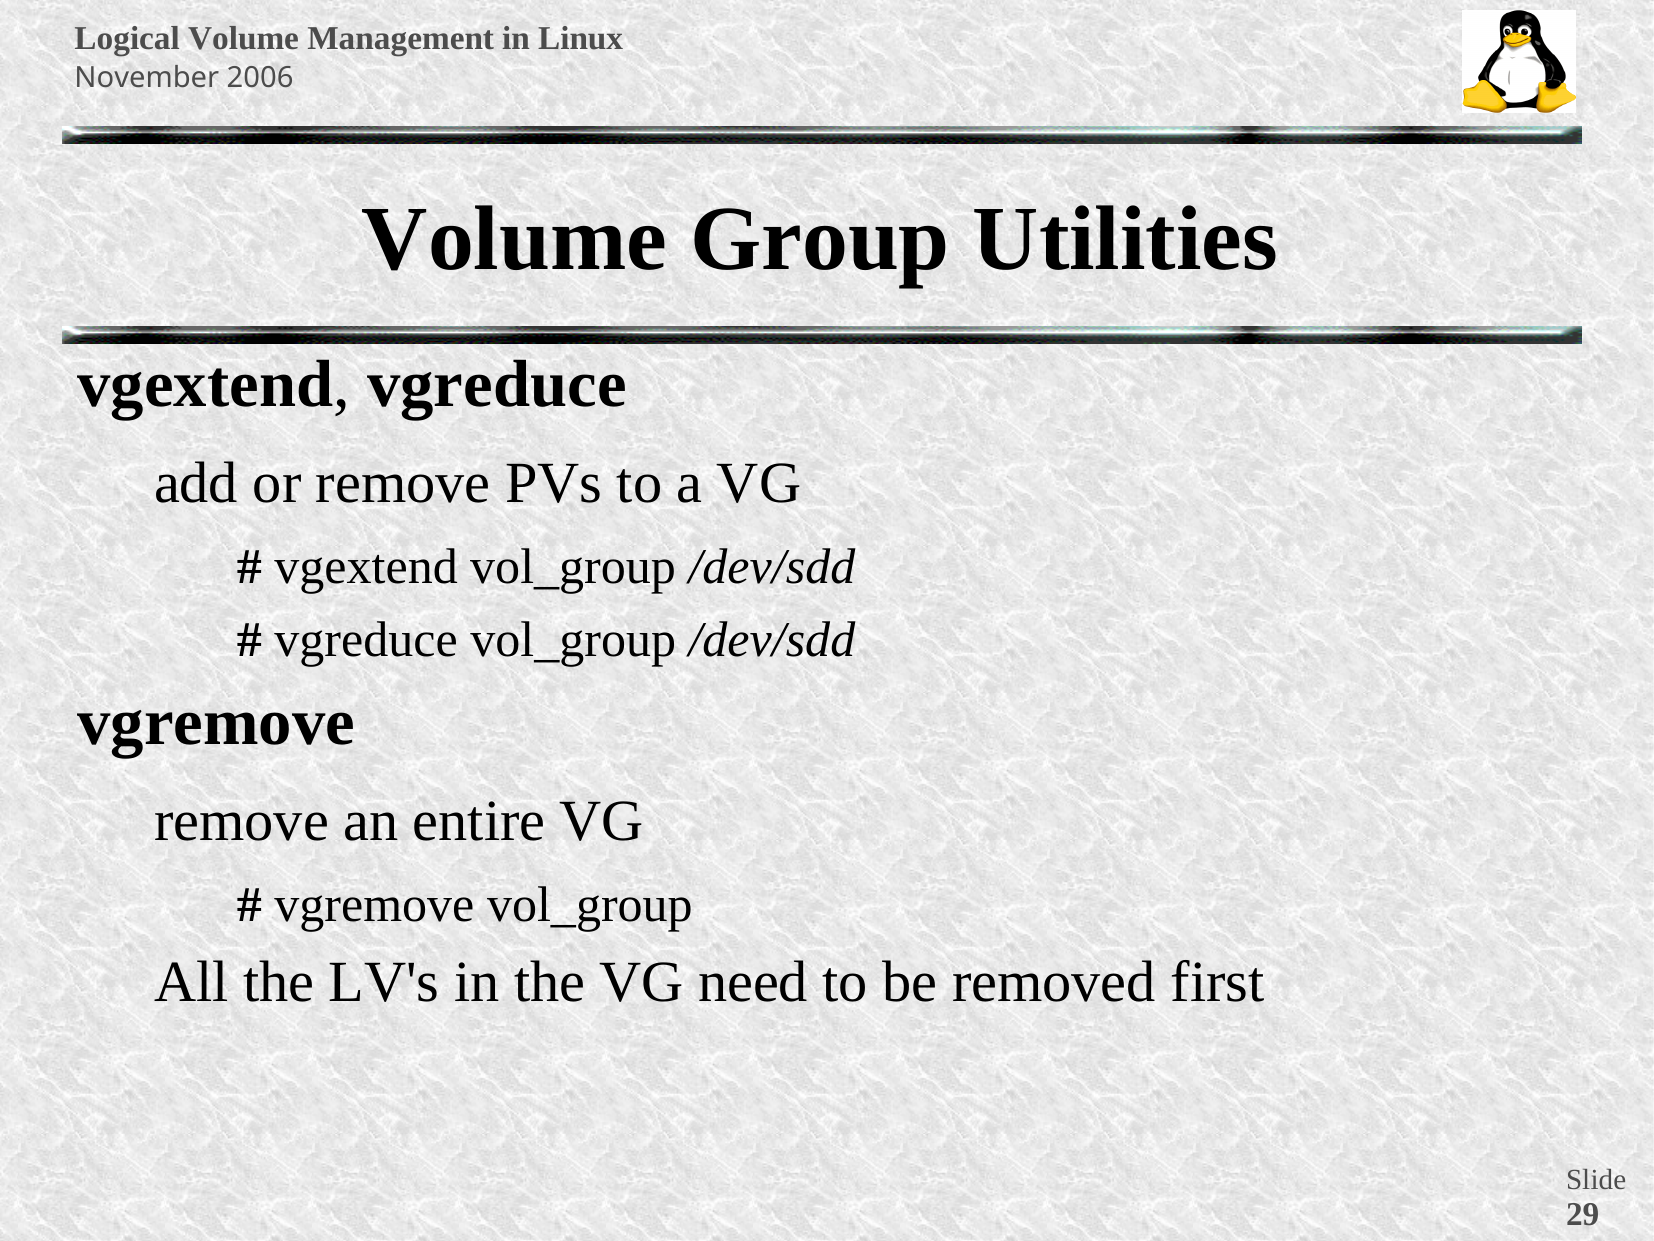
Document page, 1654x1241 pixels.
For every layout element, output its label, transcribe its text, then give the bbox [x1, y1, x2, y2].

title Volume Group Utilities [59, 156, 1582, 320]
picture [0, 0, 1654, 1241]
list vgextend, vgreduce add or remove PVs to a VG # vgextend vol_group /dev/sdd # vgreduce vol_group /dev/sdd vgremove remove an entire VG # vgremove vol_group All the LV's in the VG need to be removed first [59, 347, 1582, 1188]
